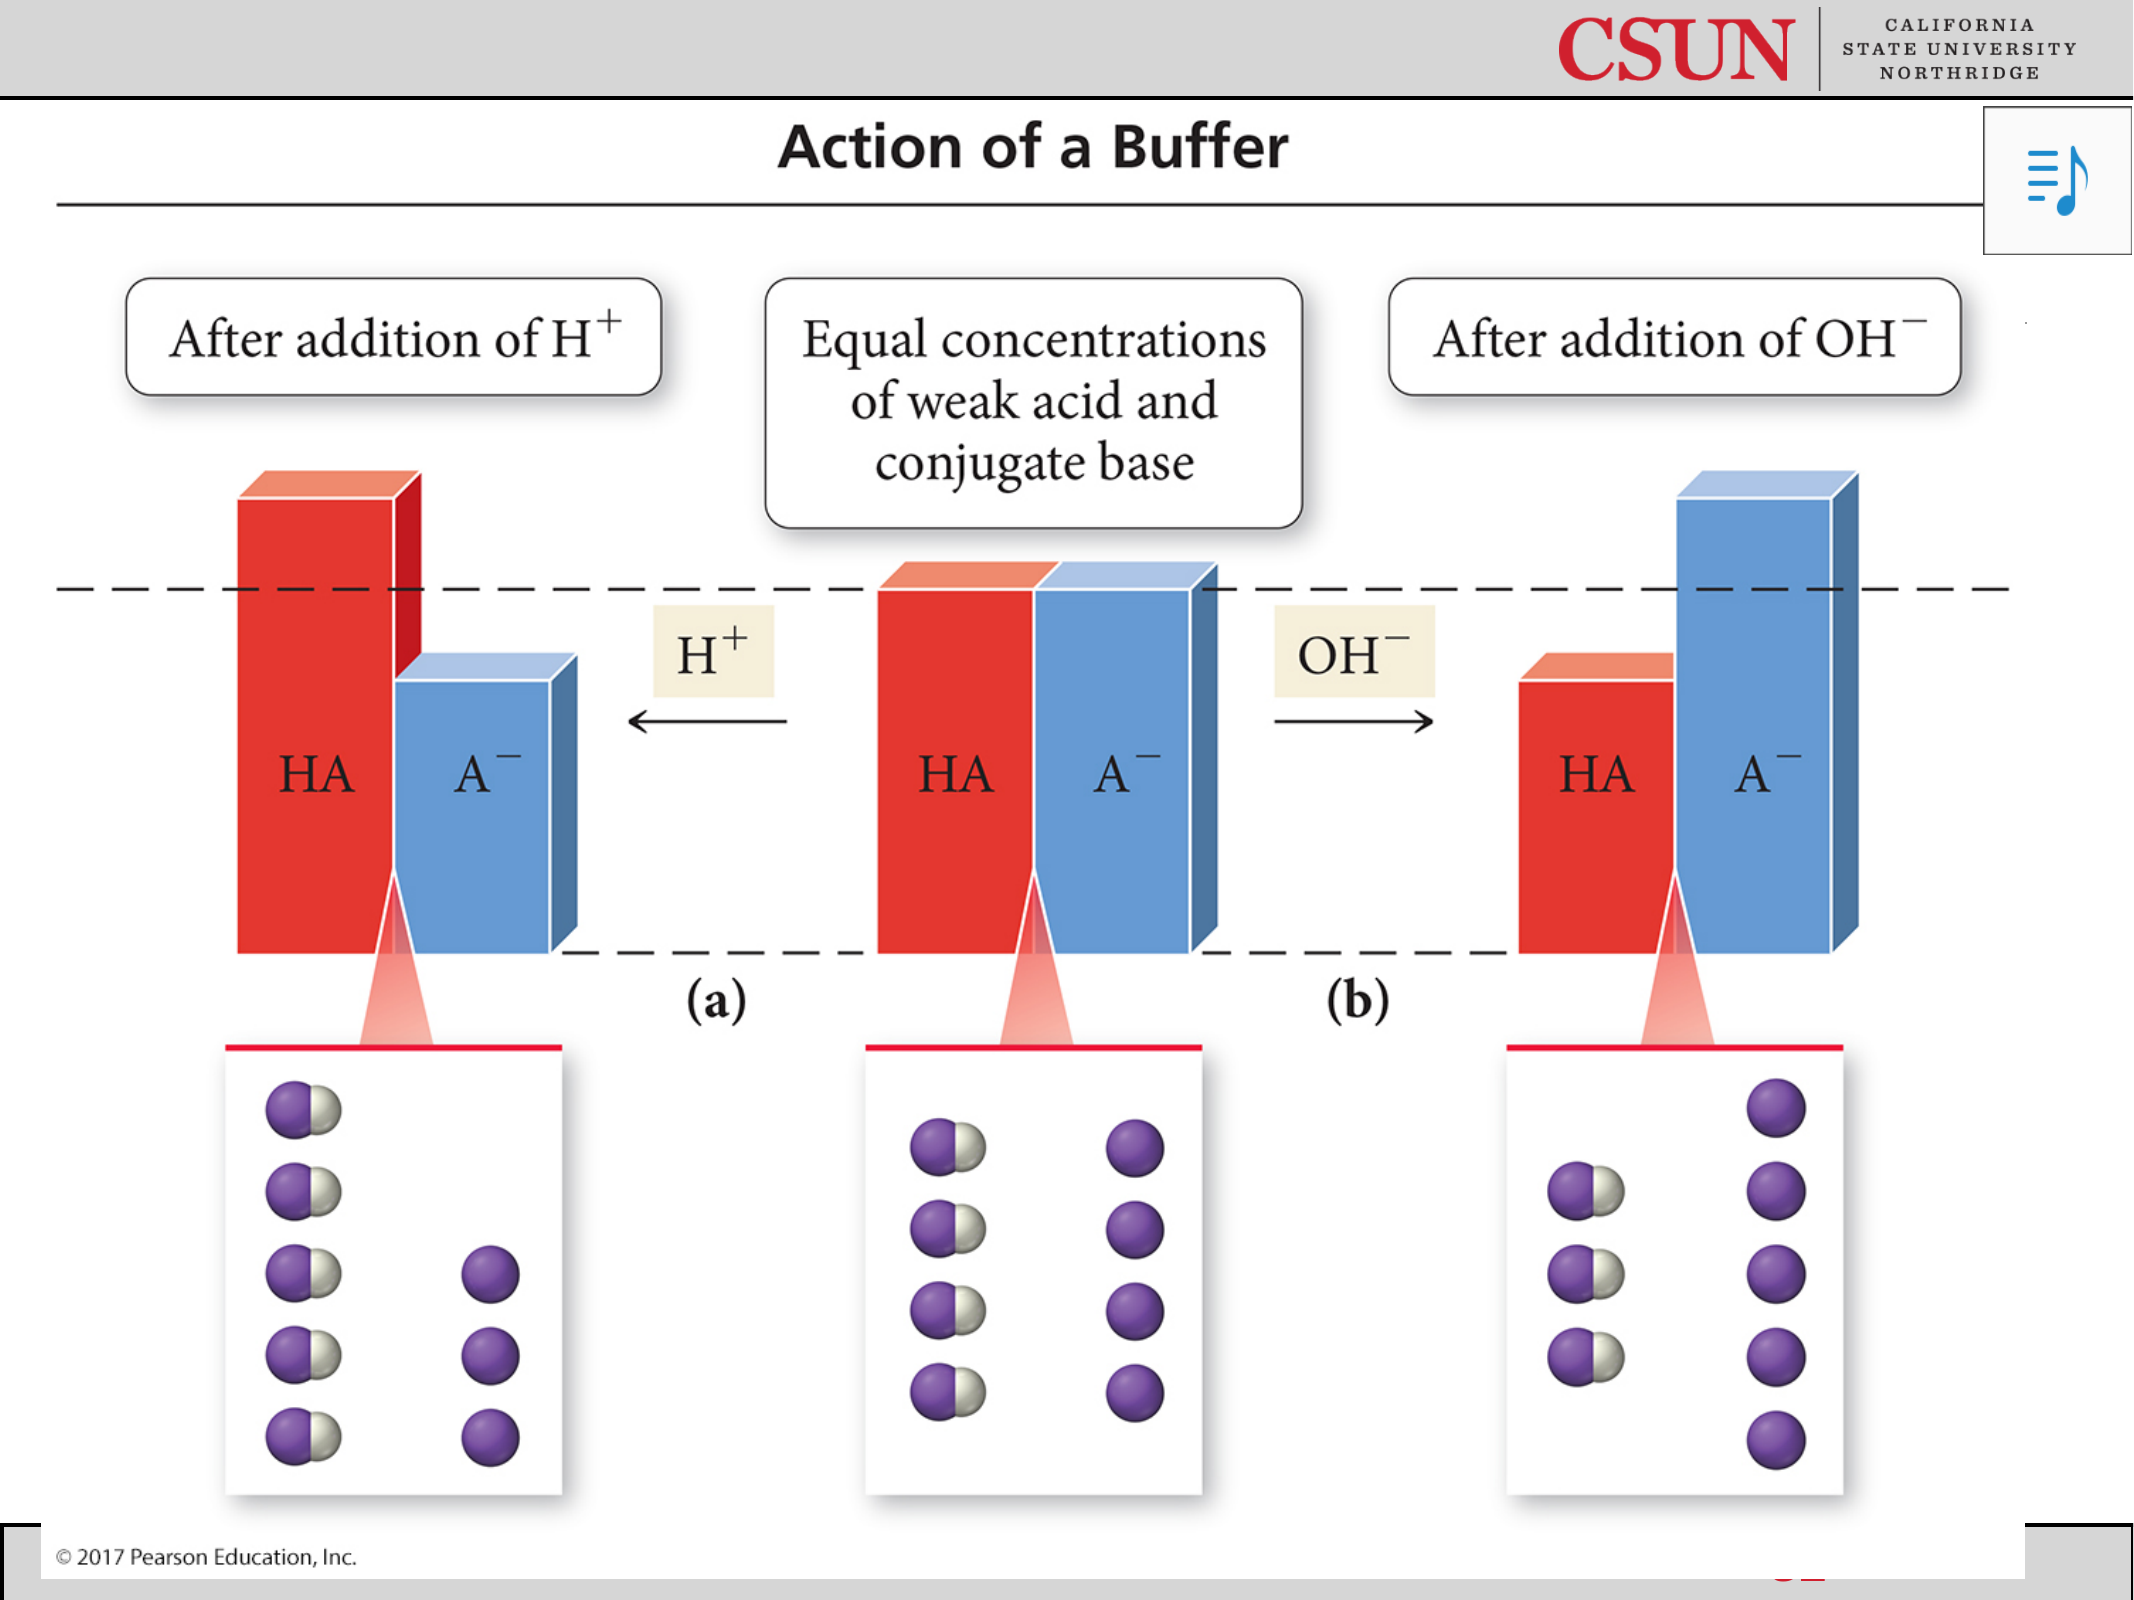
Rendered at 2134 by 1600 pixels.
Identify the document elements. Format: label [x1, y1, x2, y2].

picture [1559, 7, 2076, 91]
picture [41, 105, 2025, 1579]
text_box [1982, 105, 2134, 257]
